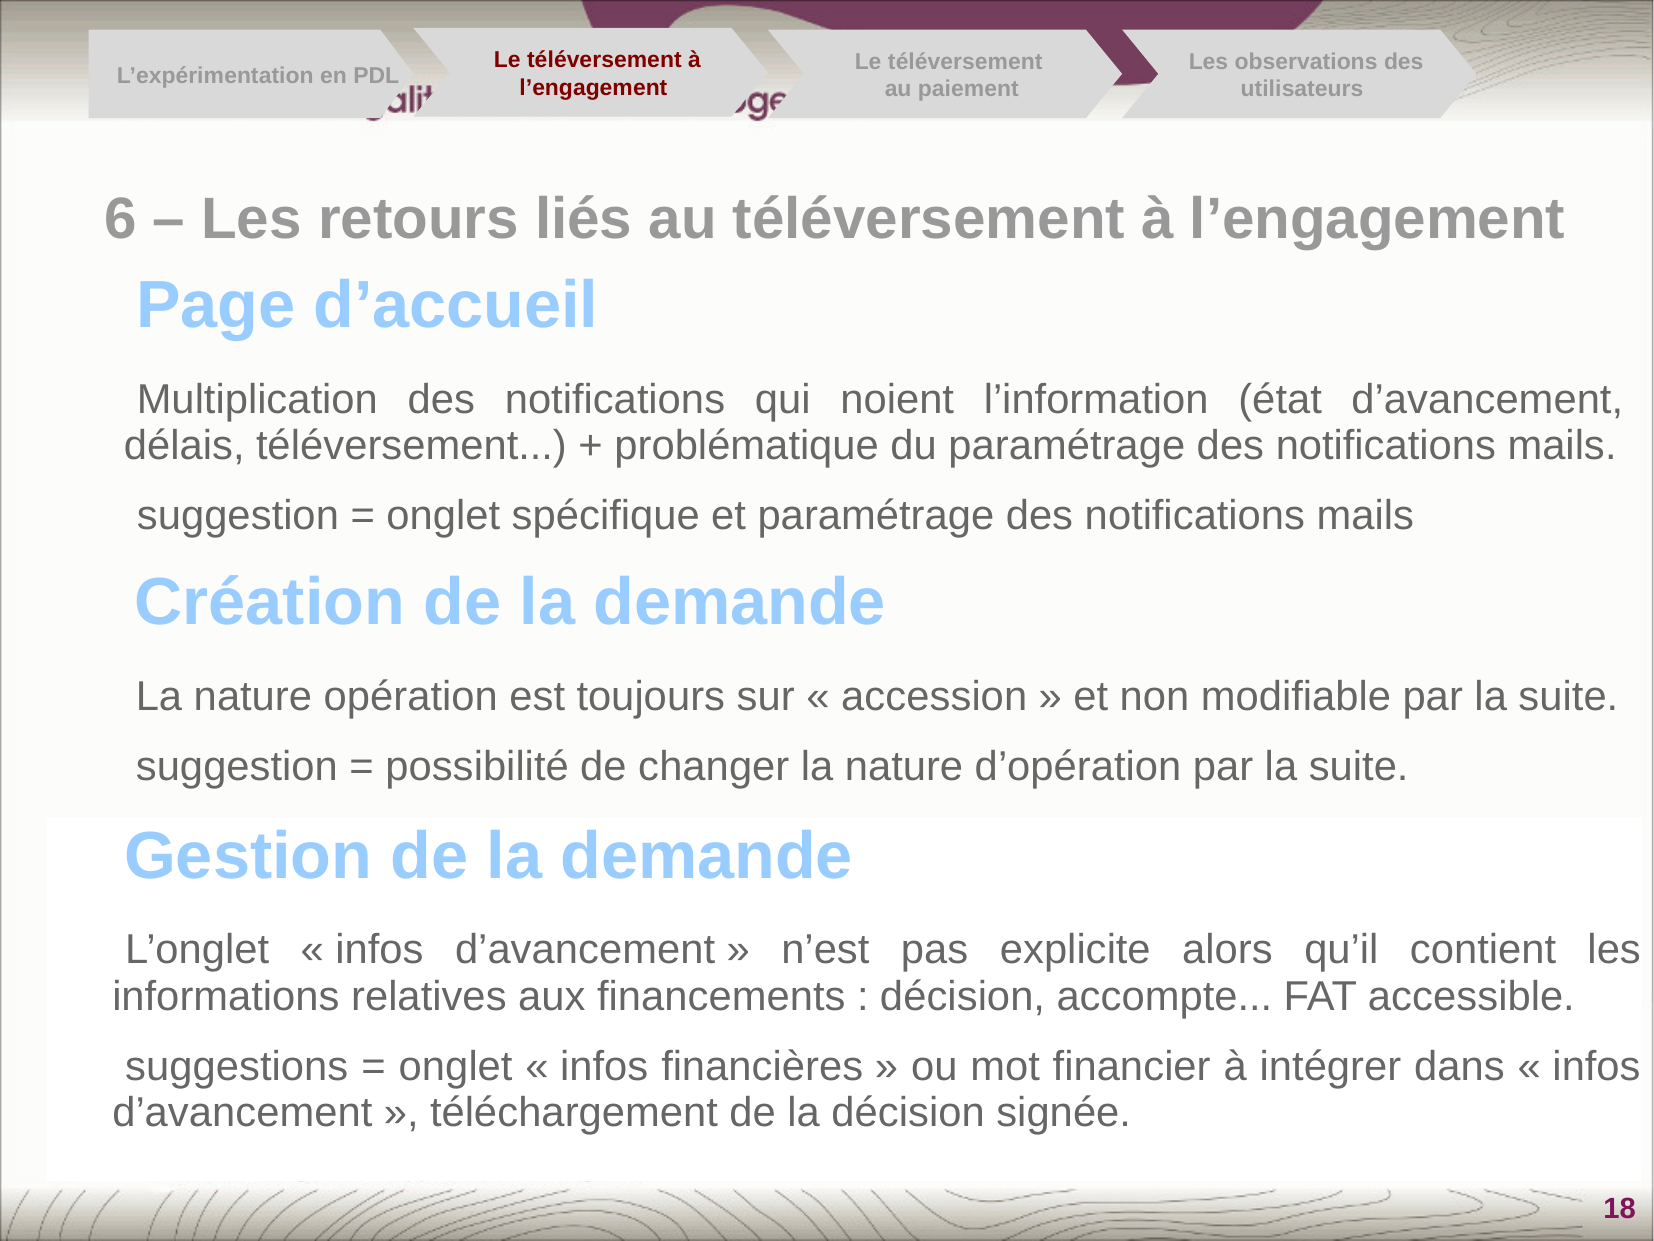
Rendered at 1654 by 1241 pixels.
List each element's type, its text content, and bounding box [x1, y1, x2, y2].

title 6 – Les retours liés au téléversement à l’engagement [91, 141, 1580, 266]
list Gestion de la demande L’onglet « infos d’avancement » n’est pas explicite alors qu’il contient les informations relatives aux financements : décision, accompte... FAT accessible. suggestions = onglet « infos financières » ou mot financier à intégrer dans « infos d’avancement », téléchargement de la décision signée. [47, 817, 1642, 1182]
list Page d’accueil Multiplication des notifications qui noient l’information (état d’avancement, délais, téléversement...) + problématique du paramétrage des notifications mails. suggestion = onglet spécifique et paramétrage des notifications mails [59, 266, 1625, 539]
text_box L’expérimentation en PDL [88, 29, 414, 119]
text_box Le téléversement au paiement [767, 29, 1123, 119]
text_box Les observations des utilisateurs [1122, 29, 1477, 119]
text_box Le téléversement à l’engagement [413, 27, 768, 117]
picture [0, 0, 1654, 1241]
list Création de la demande La nature opération est toujours sur « accession » et non modifiable par la suite. suggestion = possibilité de changer la nature d’opération par la suite. [57, 564, 1623, 790]
